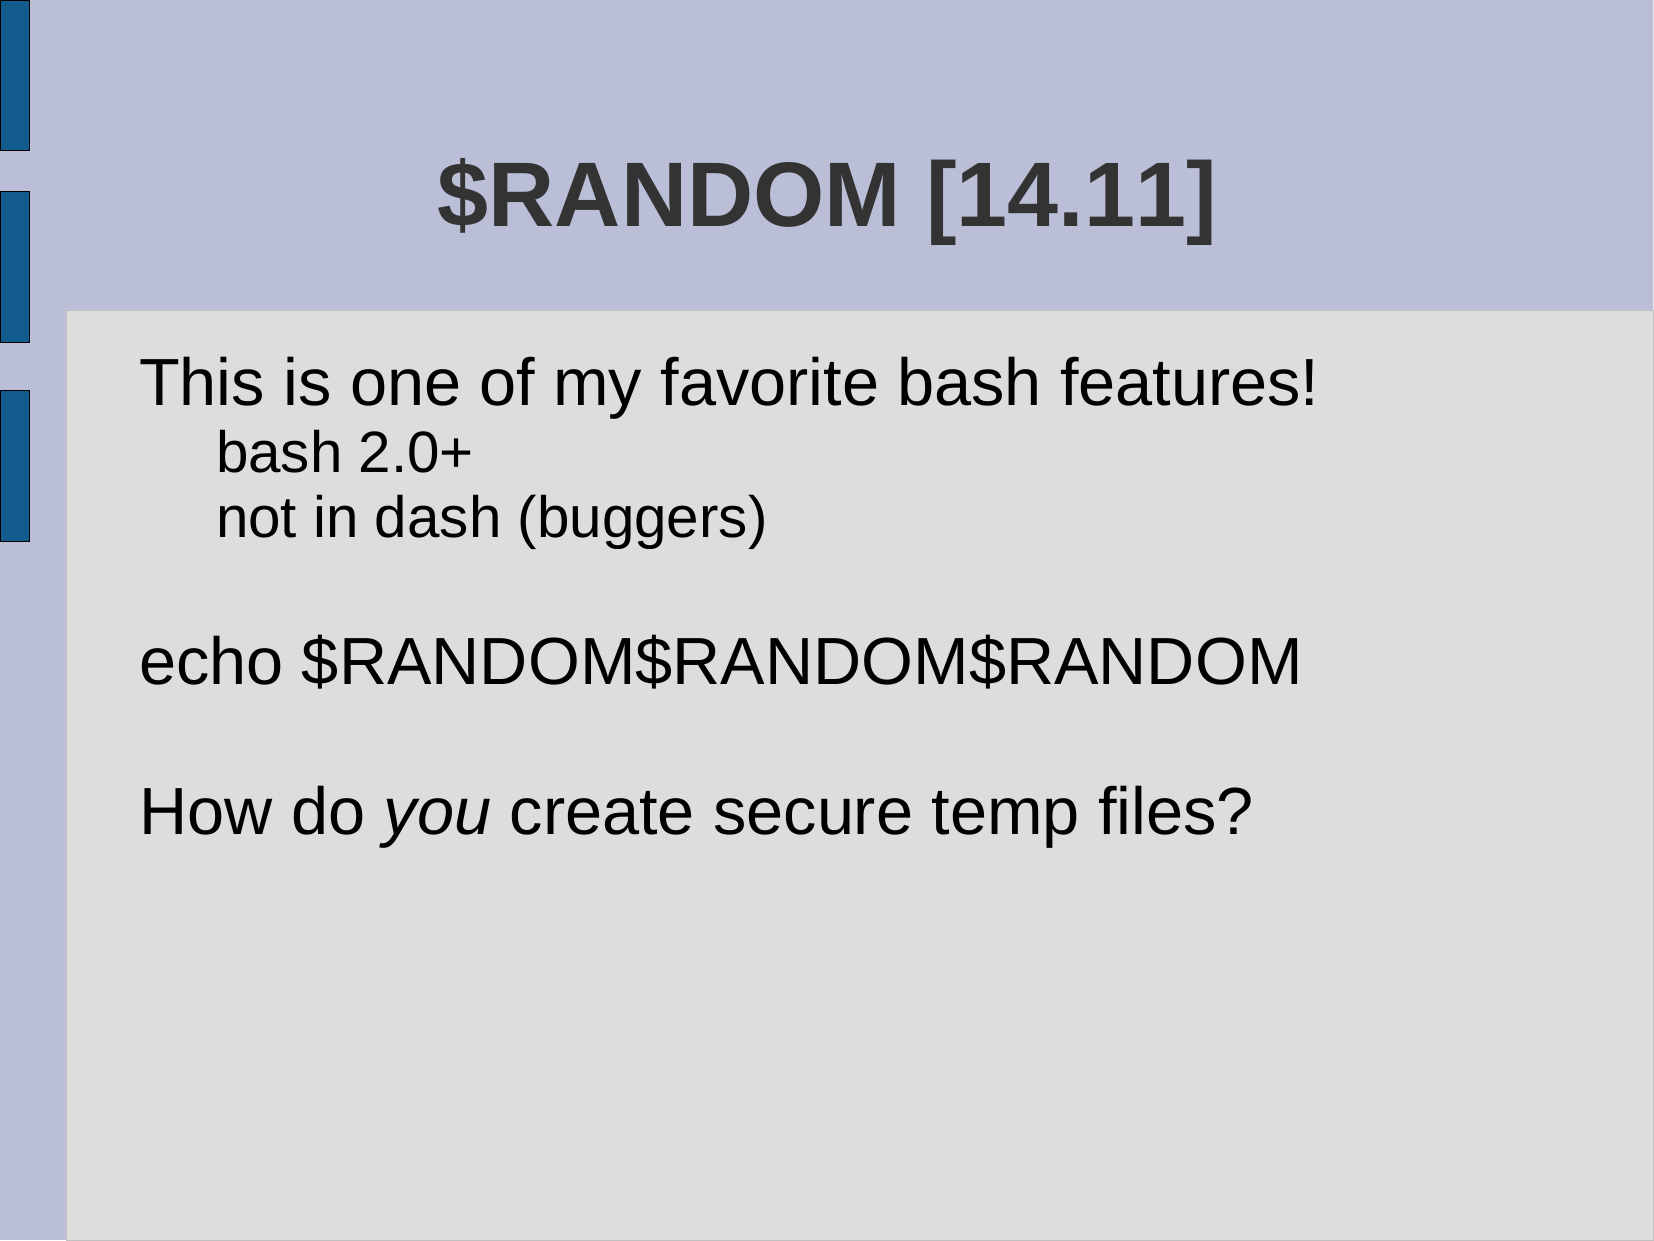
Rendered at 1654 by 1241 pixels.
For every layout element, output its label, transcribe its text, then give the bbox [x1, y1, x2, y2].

title $RANDOM [14.11] [121, 98, 1534, 291]
list This is one of my favorite bash features! bash 2.0+ not in dash (buggers) echo $RANDOM$RANDOM$RANDOM How do you create secure temp files? [121, 344, 1534, 1112]
